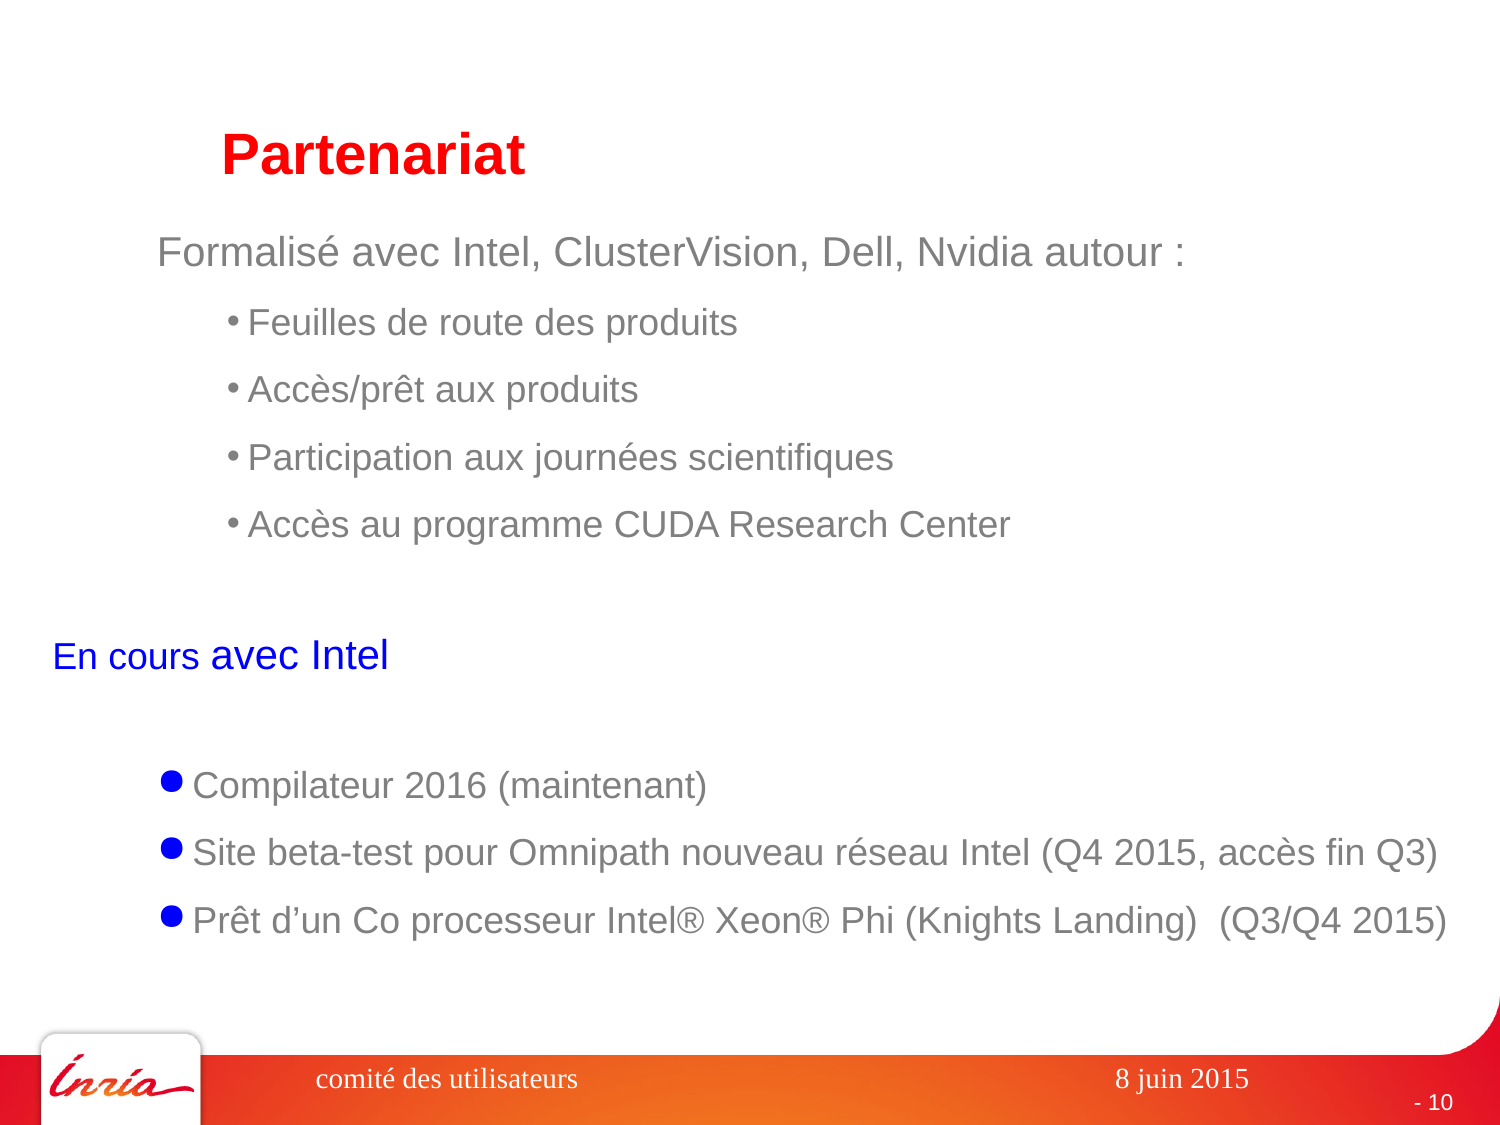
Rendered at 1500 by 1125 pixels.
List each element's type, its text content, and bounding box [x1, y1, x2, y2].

picture [0, 947, 1500, 1125]
title Partenariat [221, 57, 1459, 246]
text_box Compilateur 2016 (maintenant) Site beta-test pour Omnipath nouveau réseau Intel (Q4 2015, accès fin Q3) Prêt d’un Co processeur Intel® Xeon® Phi (Knights Landing) (Q3/Q4 2015) [156, 738, 1500, 995]
list Formalisé avec Intel, ClusterVision, Dell, Nvidia autour : Feuilles de route des produits Accès/prêt aux produits Participation aux journées scientifiques Accès au programme CUDA Research Center [156, 212, 1457, 605]
text_box En cours avec Intel [37, 620, 415, 686]
